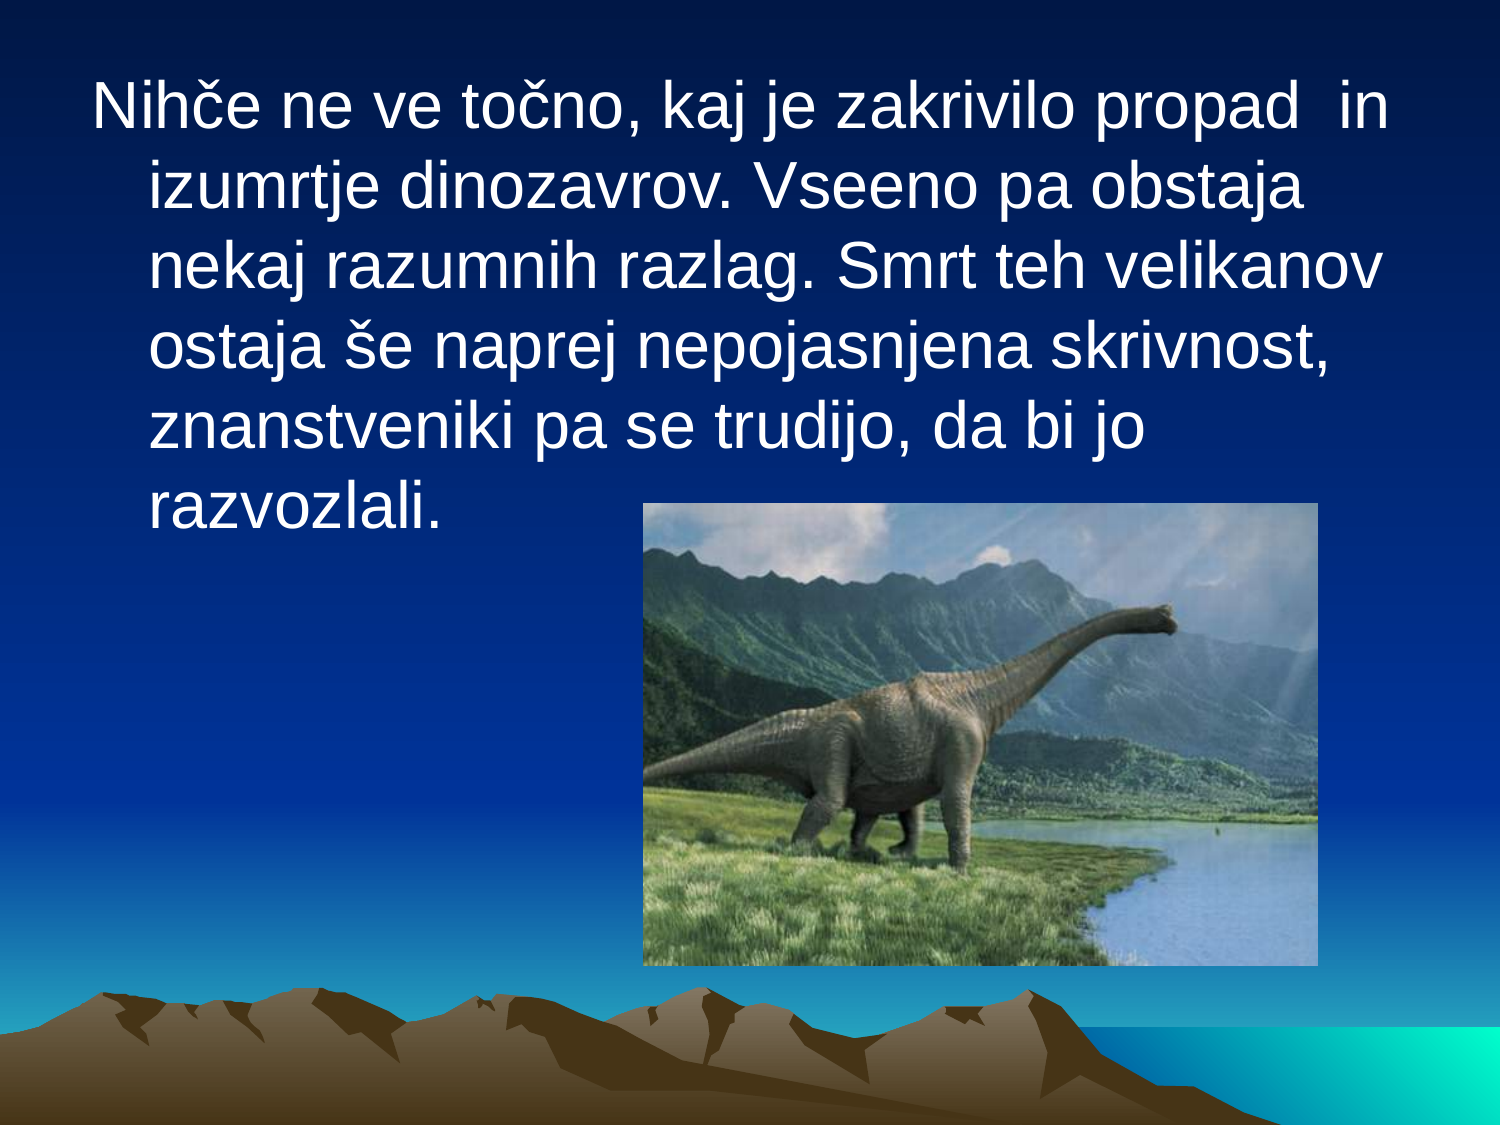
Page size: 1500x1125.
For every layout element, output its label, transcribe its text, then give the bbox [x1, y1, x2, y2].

list Nihče ne ve točno, kaj je zakrivilo propad in izumrtje dinozavrov. Vseeno pa obstaja nekaj razumnih razlag. Smrt teh velikanov ostaja še naprej nepojasnjena skrivnost, znanstveniki pa se trudijo, da bi jo razvozlali. [76, 54, 1427, 793]
picture [643, 503, 1318, 966]
